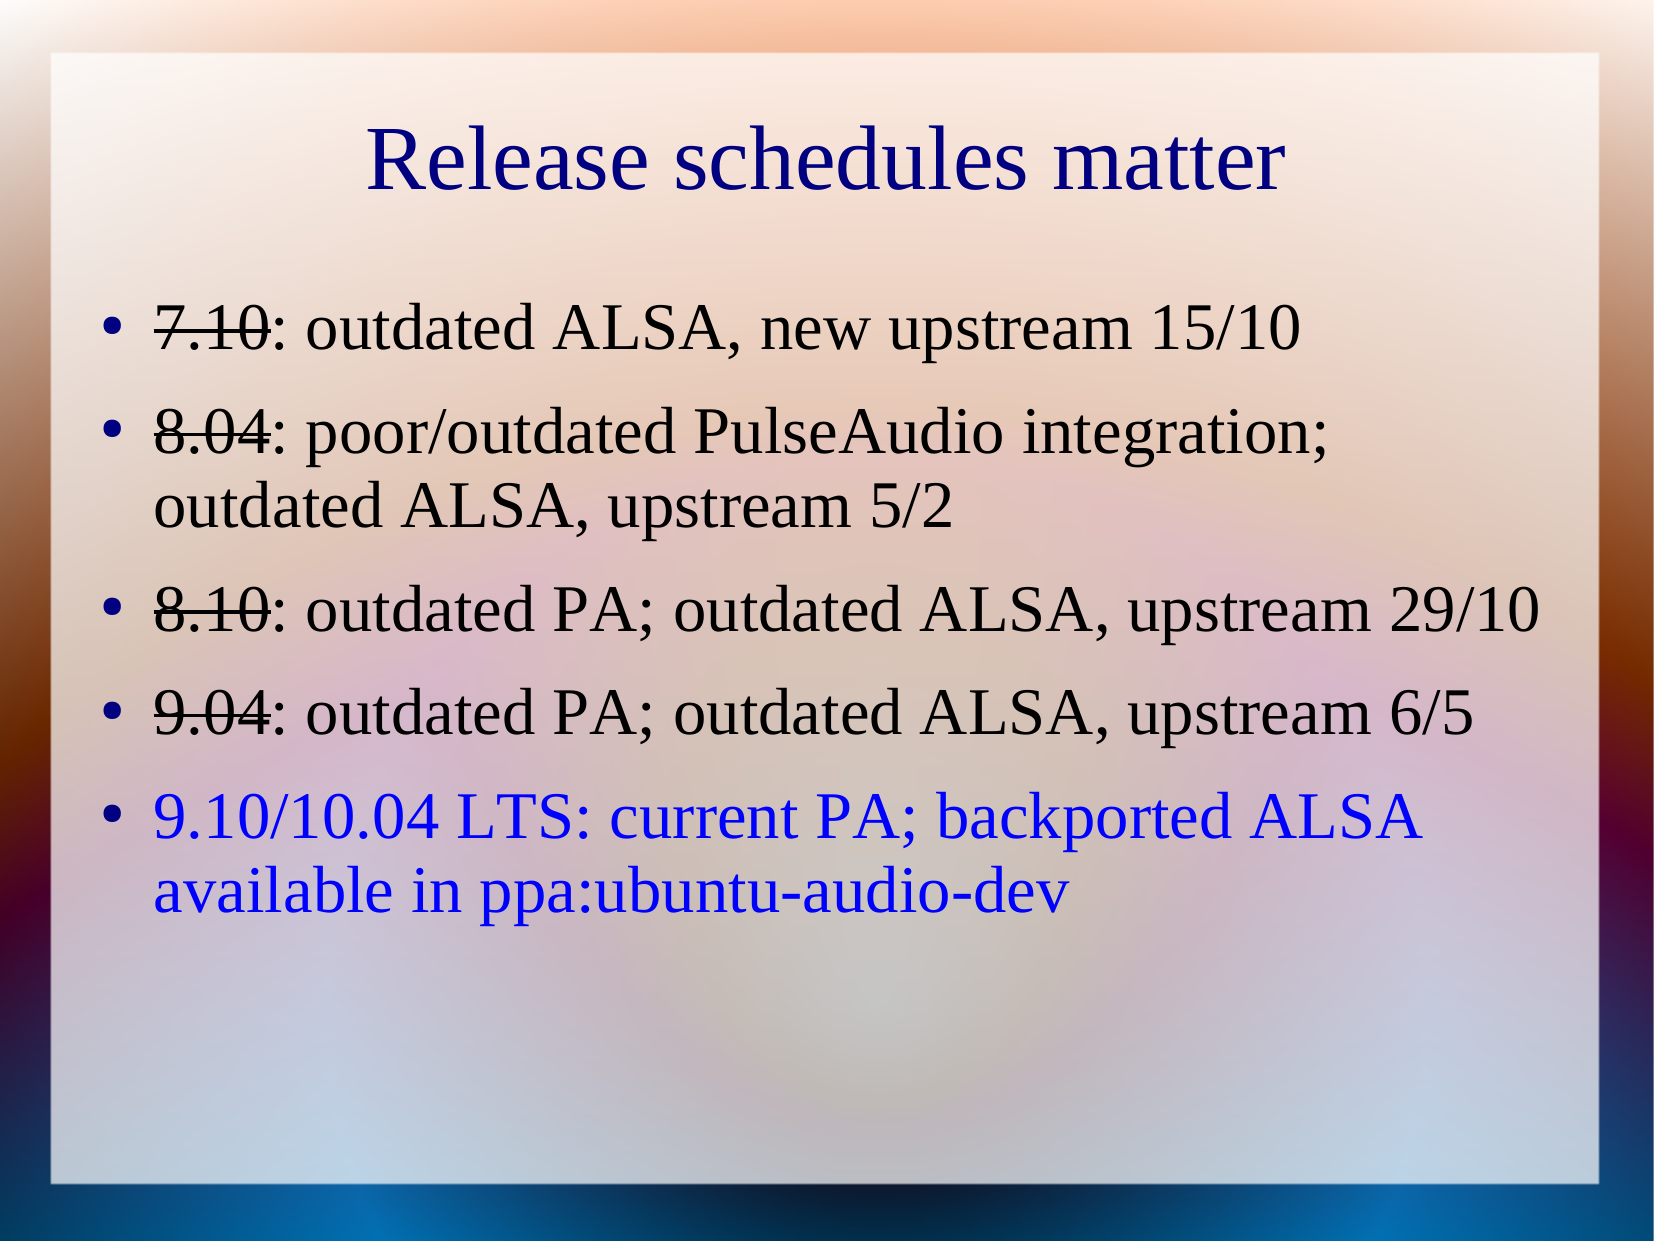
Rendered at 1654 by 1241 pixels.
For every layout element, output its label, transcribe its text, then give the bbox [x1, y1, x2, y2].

title Release schedules matter [82, 62, 1571, 256]
picture [0, 0, 1654, 1241]
list 7.10: outdated ALSA, new upstream 15/10 8.04: poor/outdated PulseAudio integration; outdated ALSA, upstream 5/2 8.10: outdated PA; outdated ALSA, upstream 29/10 9.04: outdated PA; outdated ALSA, upstream 6/5 9.10/10.04 LTS: current PA; backported ALSA available in ppa:ubuntu-audio-dev [82, 290, 1571, 1094]
